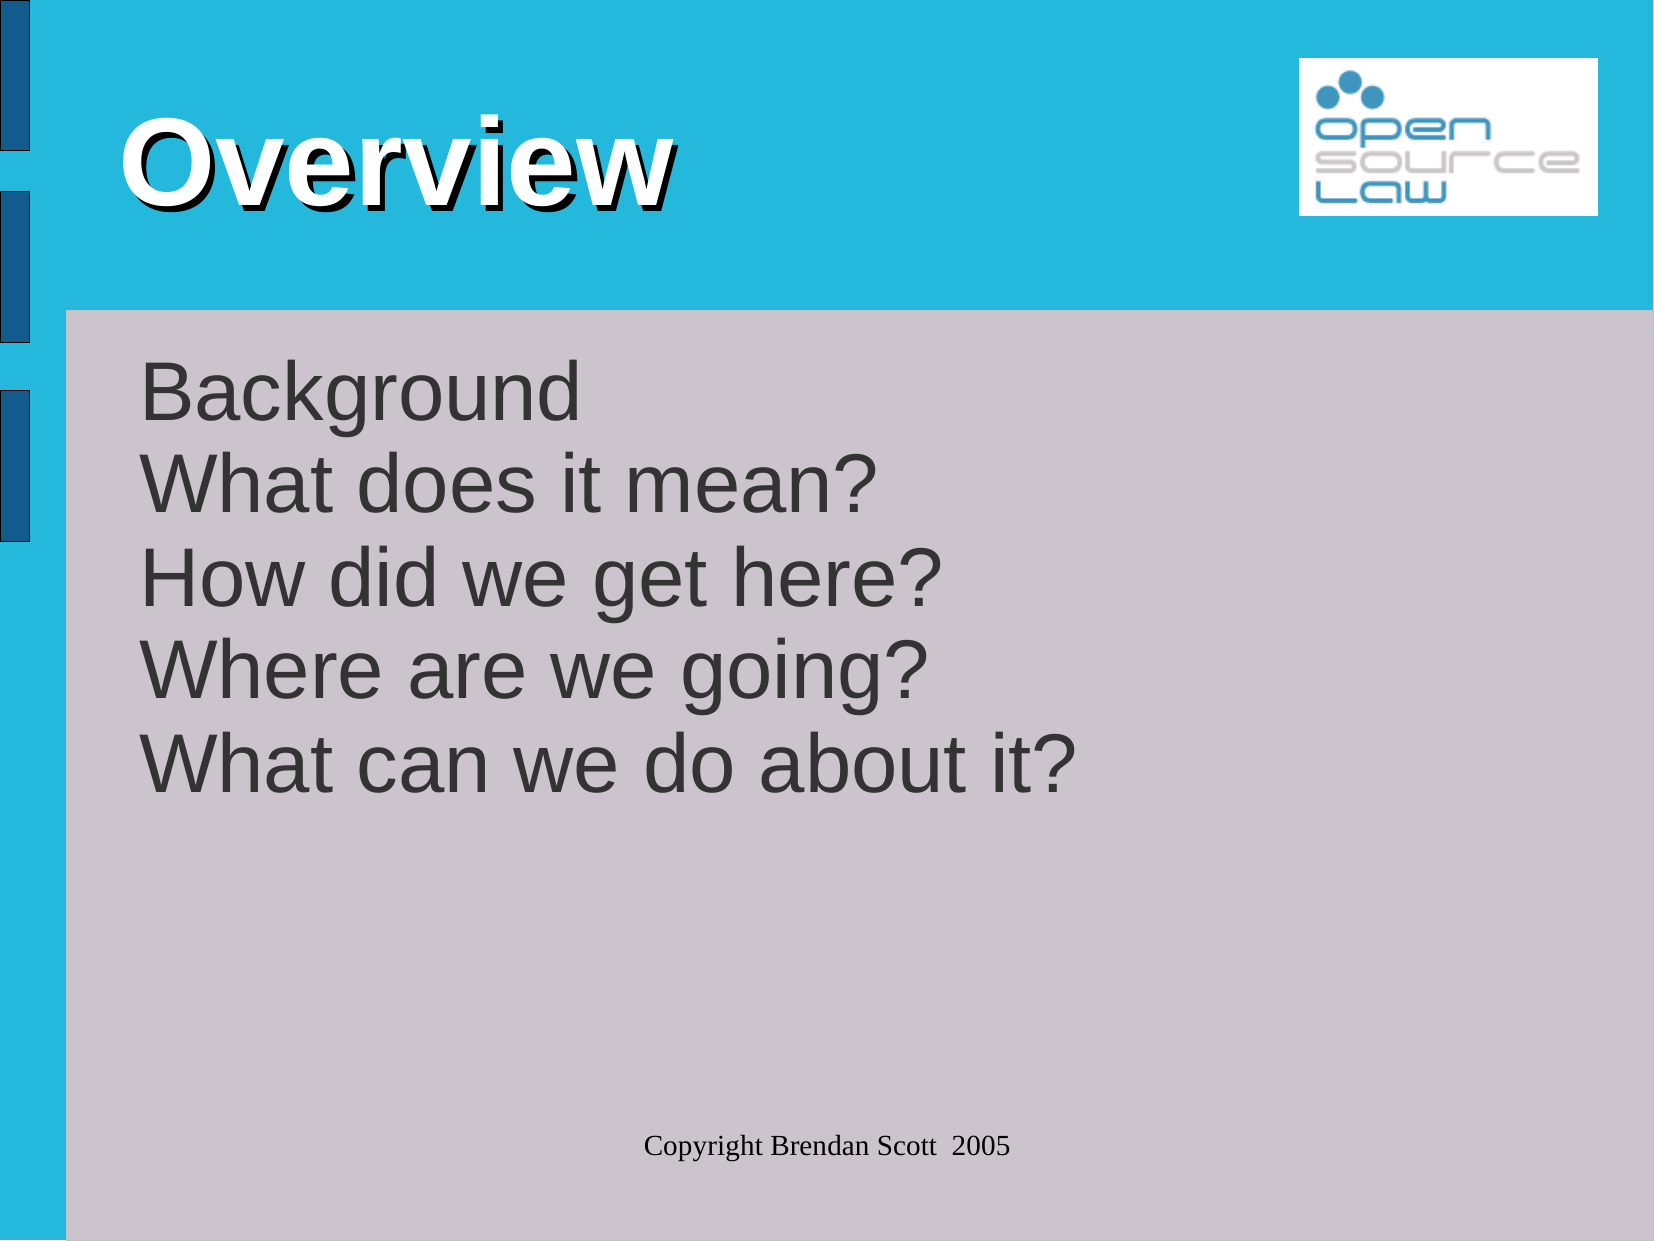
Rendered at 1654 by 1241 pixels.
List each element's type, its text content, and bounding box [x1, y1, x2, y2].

title Overview [118, 1, 1211, 324]
list Background What does it mean? How did we get here? Where are we going? What can we do about it? [121, 344, 1534, 1063]
picture [1299, 58, 1598, 216]
